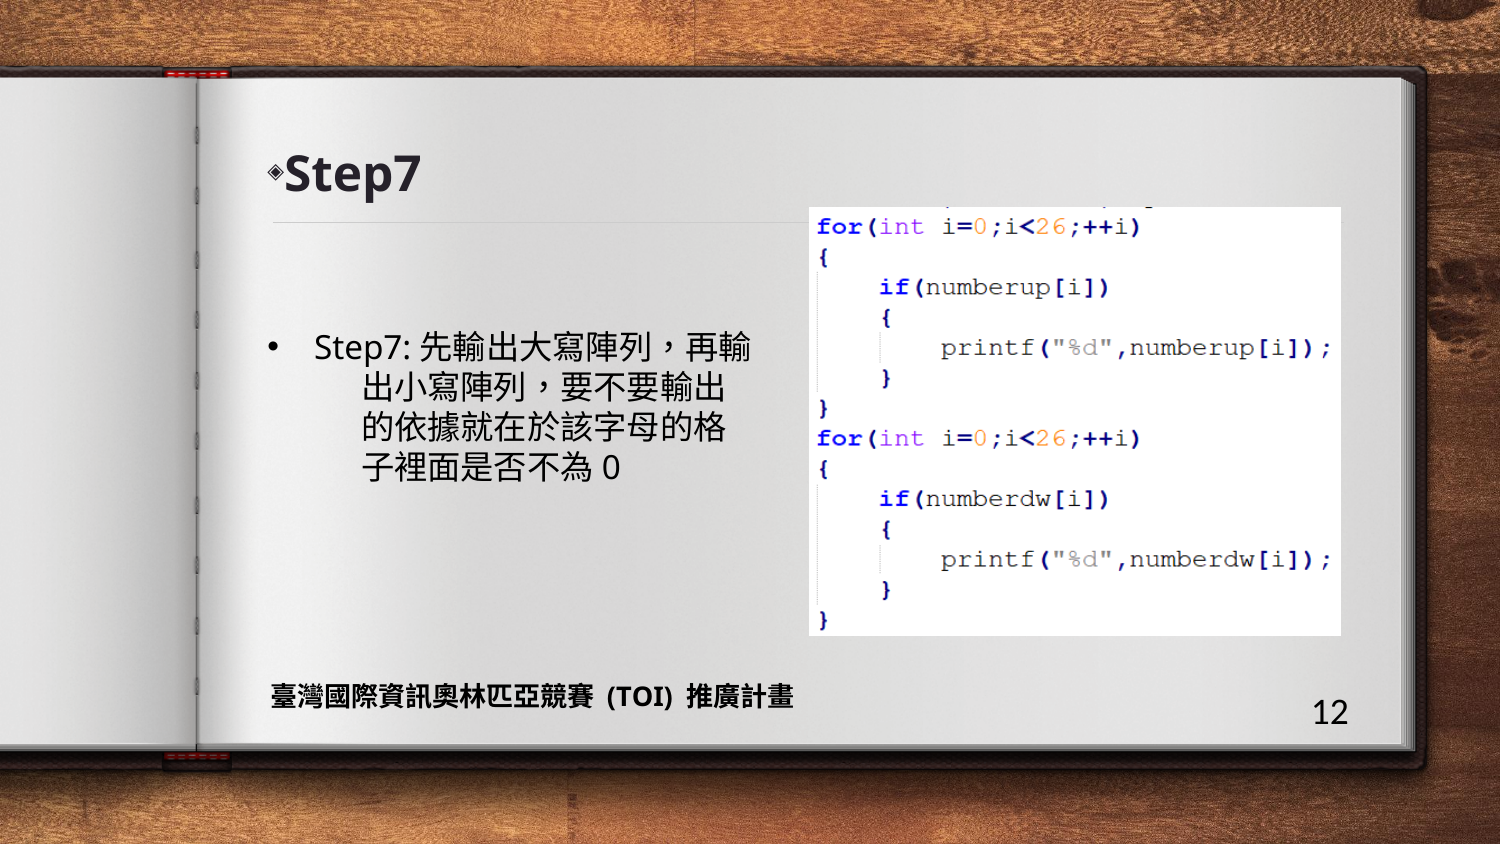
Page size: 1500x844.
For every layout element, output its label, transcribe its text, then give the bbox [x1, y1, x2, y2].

text_box Step7:先輸出大寫陣列，再輸出小寫陣列，要不要輸出的依據就在於該字母的格子裡面是否不為0 [252, 319, 771, 496]
picture [809, 207, 1341, 636]
list Step7 [252, 126, 1194, 216]
text_box [1295, 672, 1386, 737]
